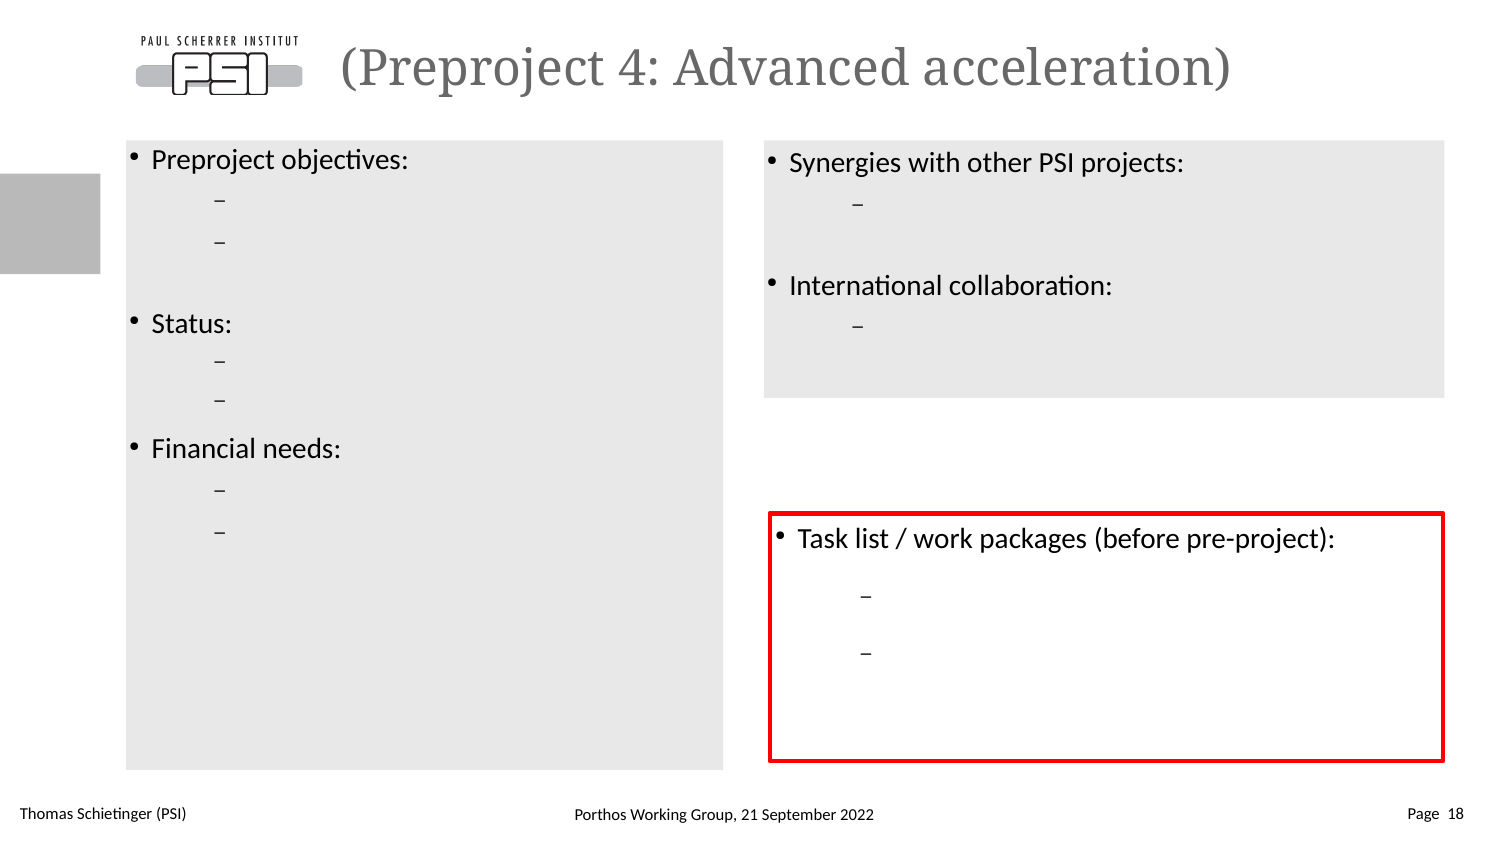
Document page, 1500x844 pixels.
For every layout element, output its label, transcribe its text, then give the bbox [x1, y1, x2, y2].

list Task list / work packages (before pre-project): [769, 513, 1444, 761]
list Preproject objectives: Status: Financial needs: [126, 140, 724, 770]
list Synergies with other PSI projects: International collaboration: [763, 140, 1445, 398]
title (Preproject 4: Advanced acceleration) [340, 35, 1477, 102]
